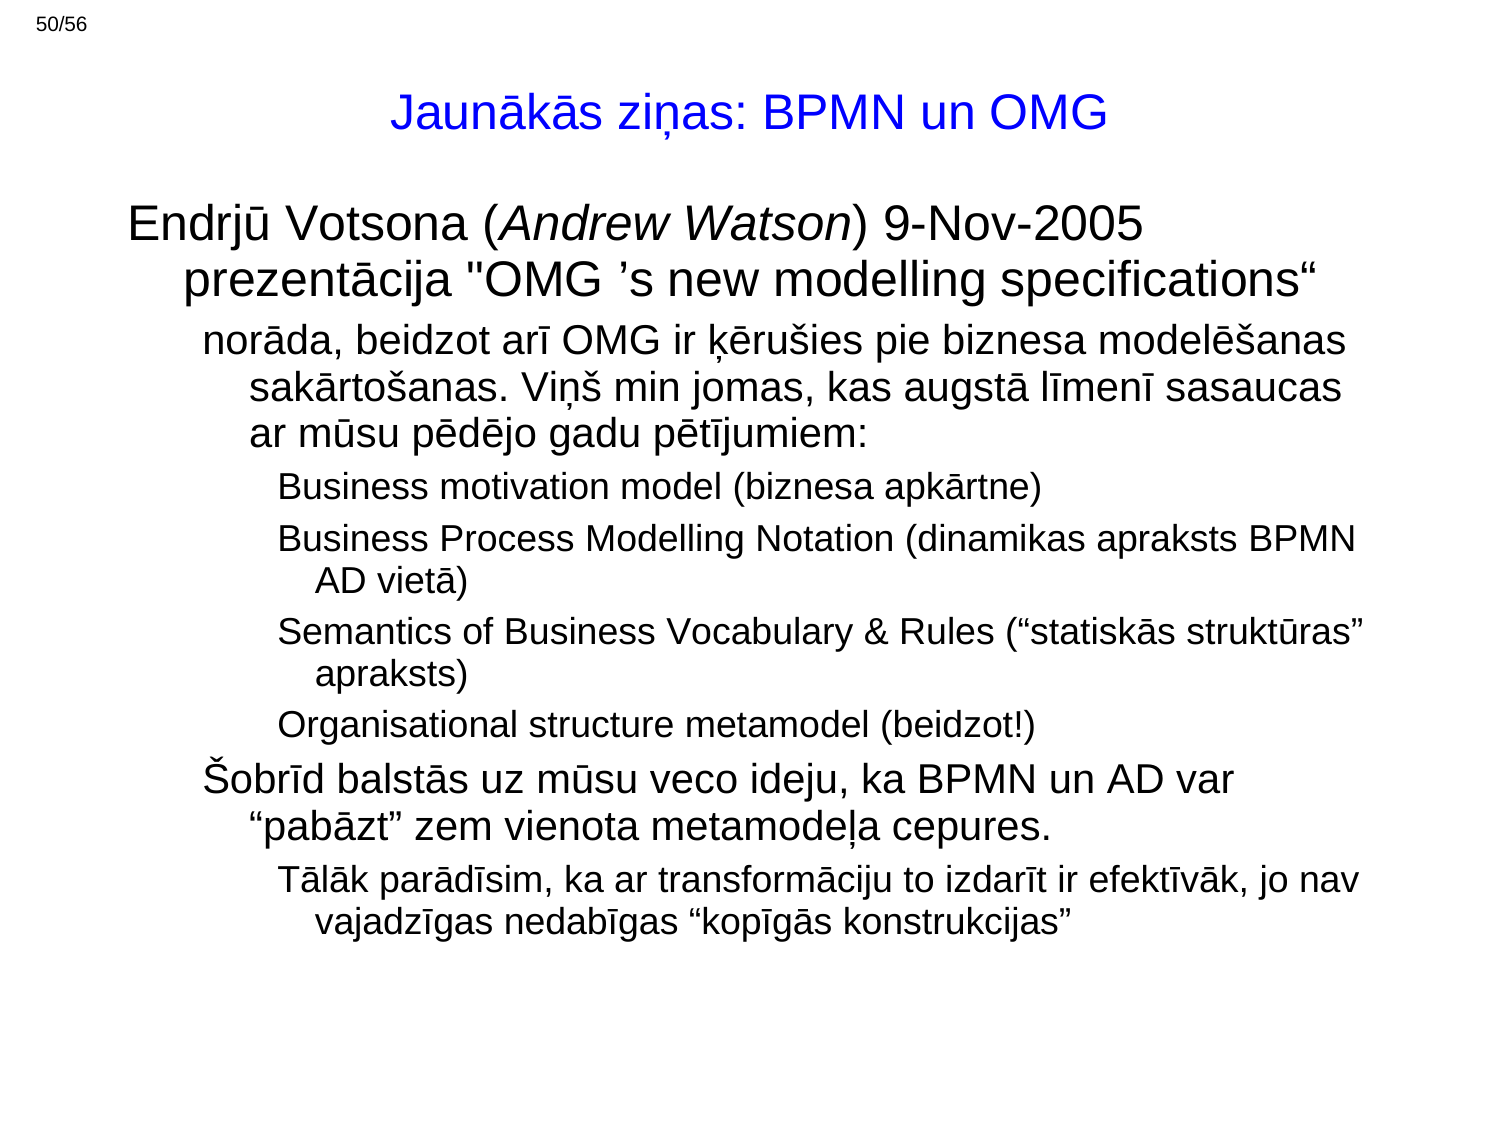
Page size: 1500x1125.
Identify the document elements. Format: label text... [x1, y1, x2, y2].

title Jaunākās ziņas: BPMN un OMG [112, 62, 1388, 163]
list Endrjū Votsona (Andrew Watson) 9-Nov-2005 prezentācija "OMG ’s new modelling specifications“ norāda, beidzot arī OMG ir ķērušies pie biznesa modelēšanas sakārtošanas. Viņš min jomas, kas augstā līmenī sasaucas ar mūsu pēdējo gadu pētījumiem: Business motivation model (biznesa apkārtne) Business Process Modelling Notation (dinamikas apraksts BPMN AD vietā) Semantics of Business Vocabulary & Rules (“statiskās struktūras” apraksts) Organisational structure metamodel (beidzot!) Šobrīd balstās uz mūsu veco ideju, ka BPMN un AD var “pabāzt” zem vienota metamodeļa cepures. Tālāk parādīsim, ka ar transformāciju to izdarīt ir efektīvāk, jo nav vajadzīgas nedabīgas “kopīgās konstrukcijas” [112, 187, 1388, 1001]
